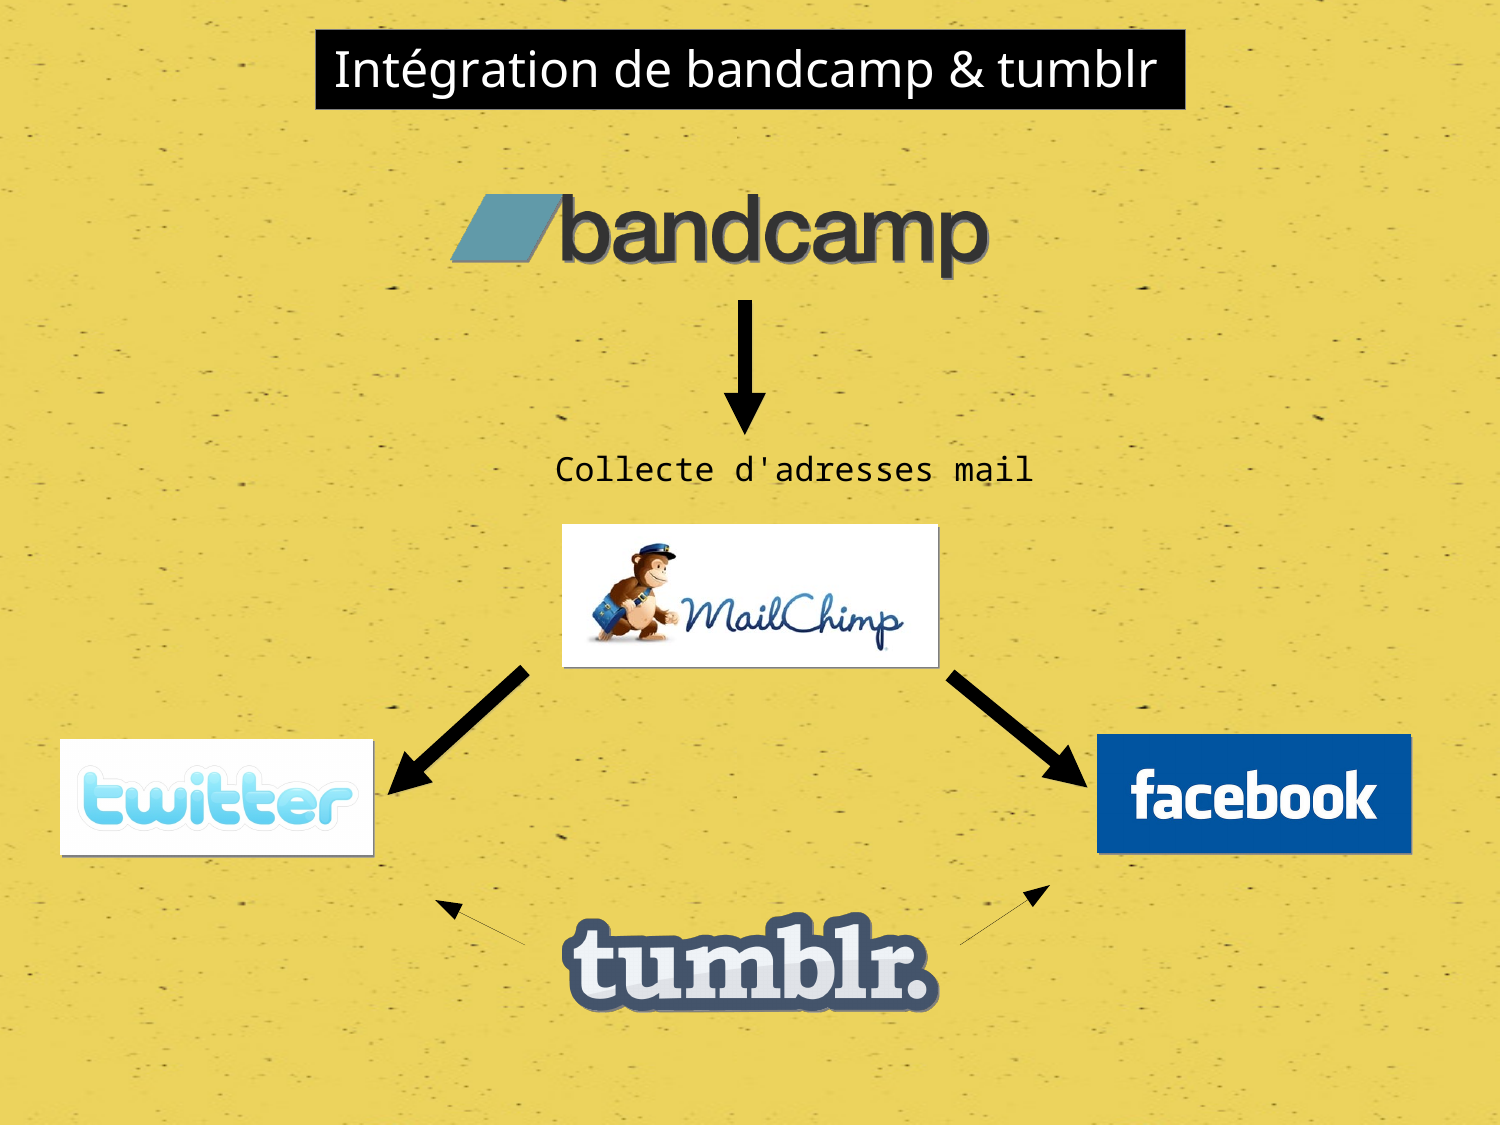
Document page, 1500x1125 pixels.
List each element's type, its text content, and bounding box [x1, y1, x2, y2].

picture [0, 0, 1500, 1125]
text_box [315, 29, 1186, 110]
text_box Intégration de bandcamp & tumblr [319, 29, 1174, 106]
text_box Collecte d'adresses mail [540, 440, 948, 496]
